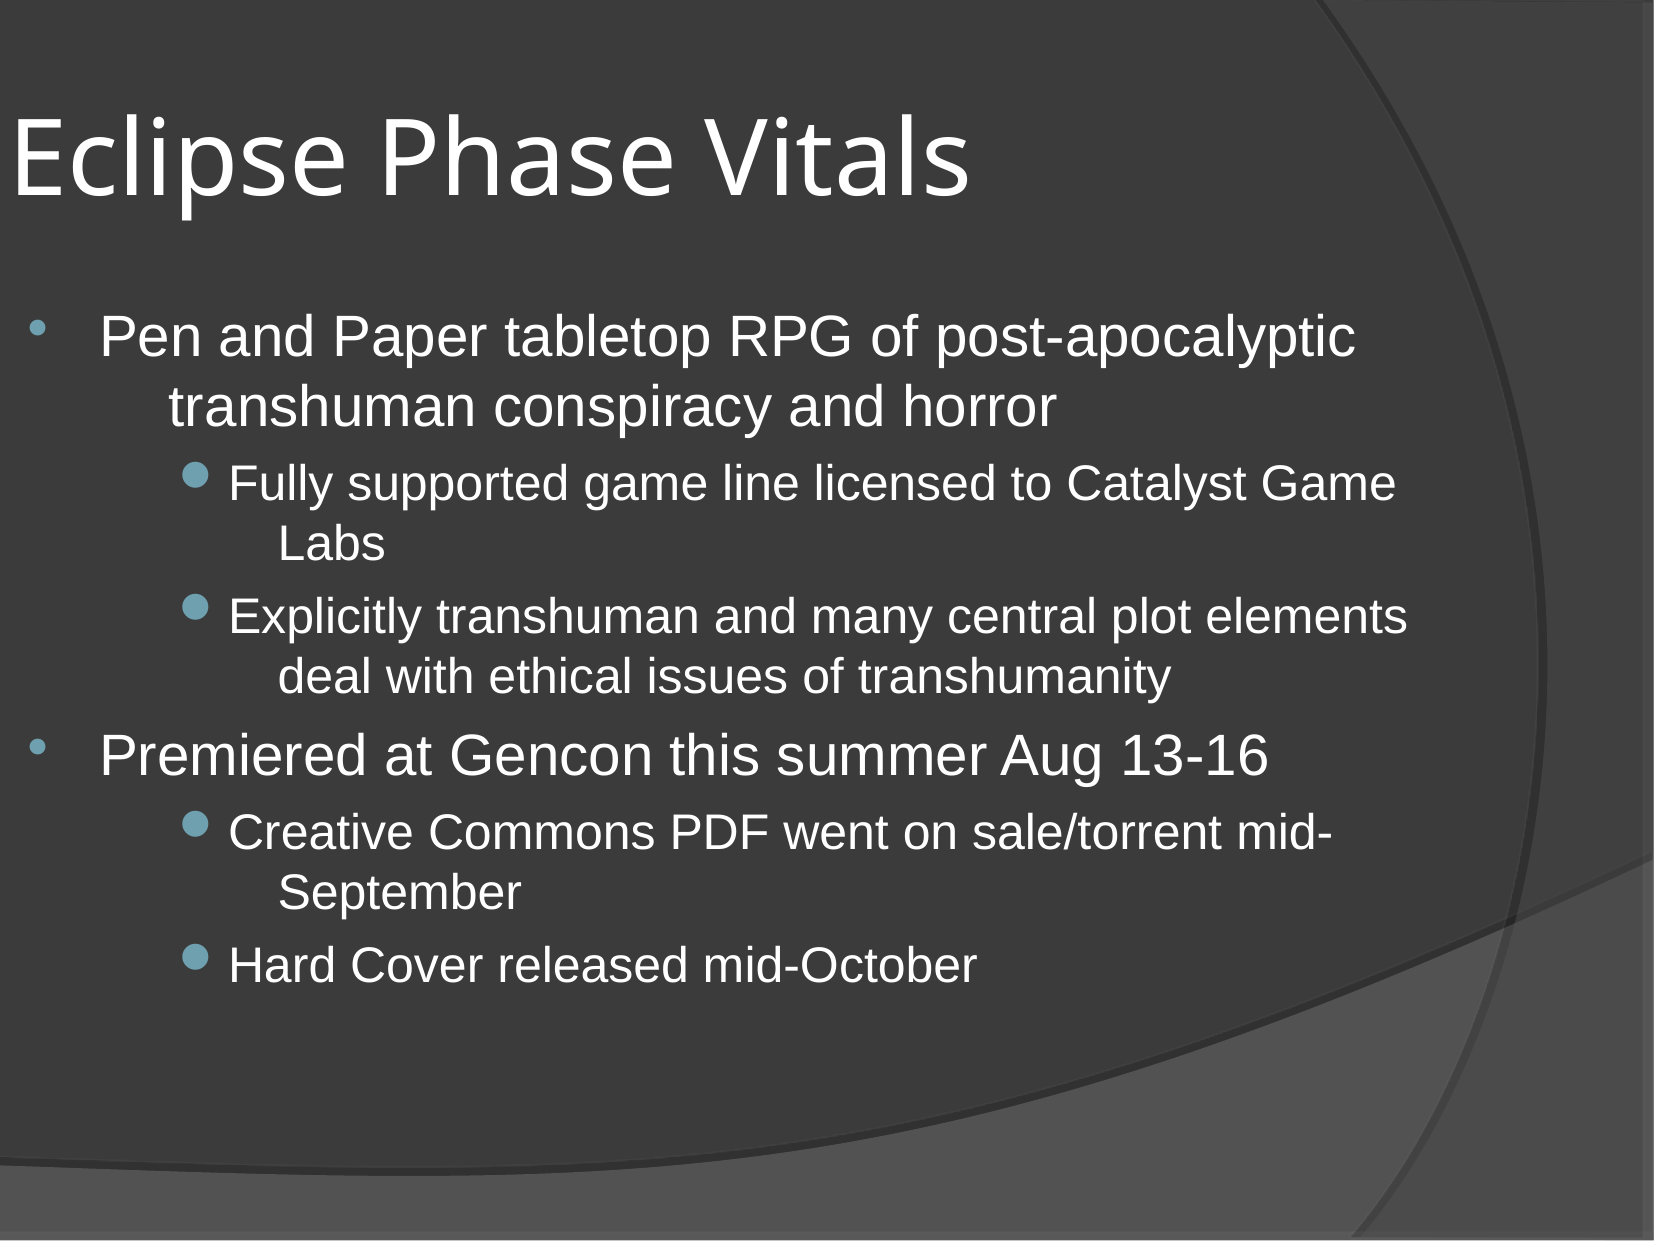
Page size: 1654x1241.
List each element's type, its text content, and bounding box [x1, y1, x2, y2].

list Pen and Paper tabletop RPG of post-apocalyptic transhuman conspiracy and horror Fully supported game line licensed to Catalyst Game Labs Explicitly transhuman and many central plot elements deal with ethical issues of transhumanity Premiered at Gencon this summer Aug 13-16 Creative Commons PDF went on sale/torrent mid-September Hard Cover released mid-October [0, 290, 1489, 1109]
title Eclipse Phase Vitals [0, 82, 1489, 224]
